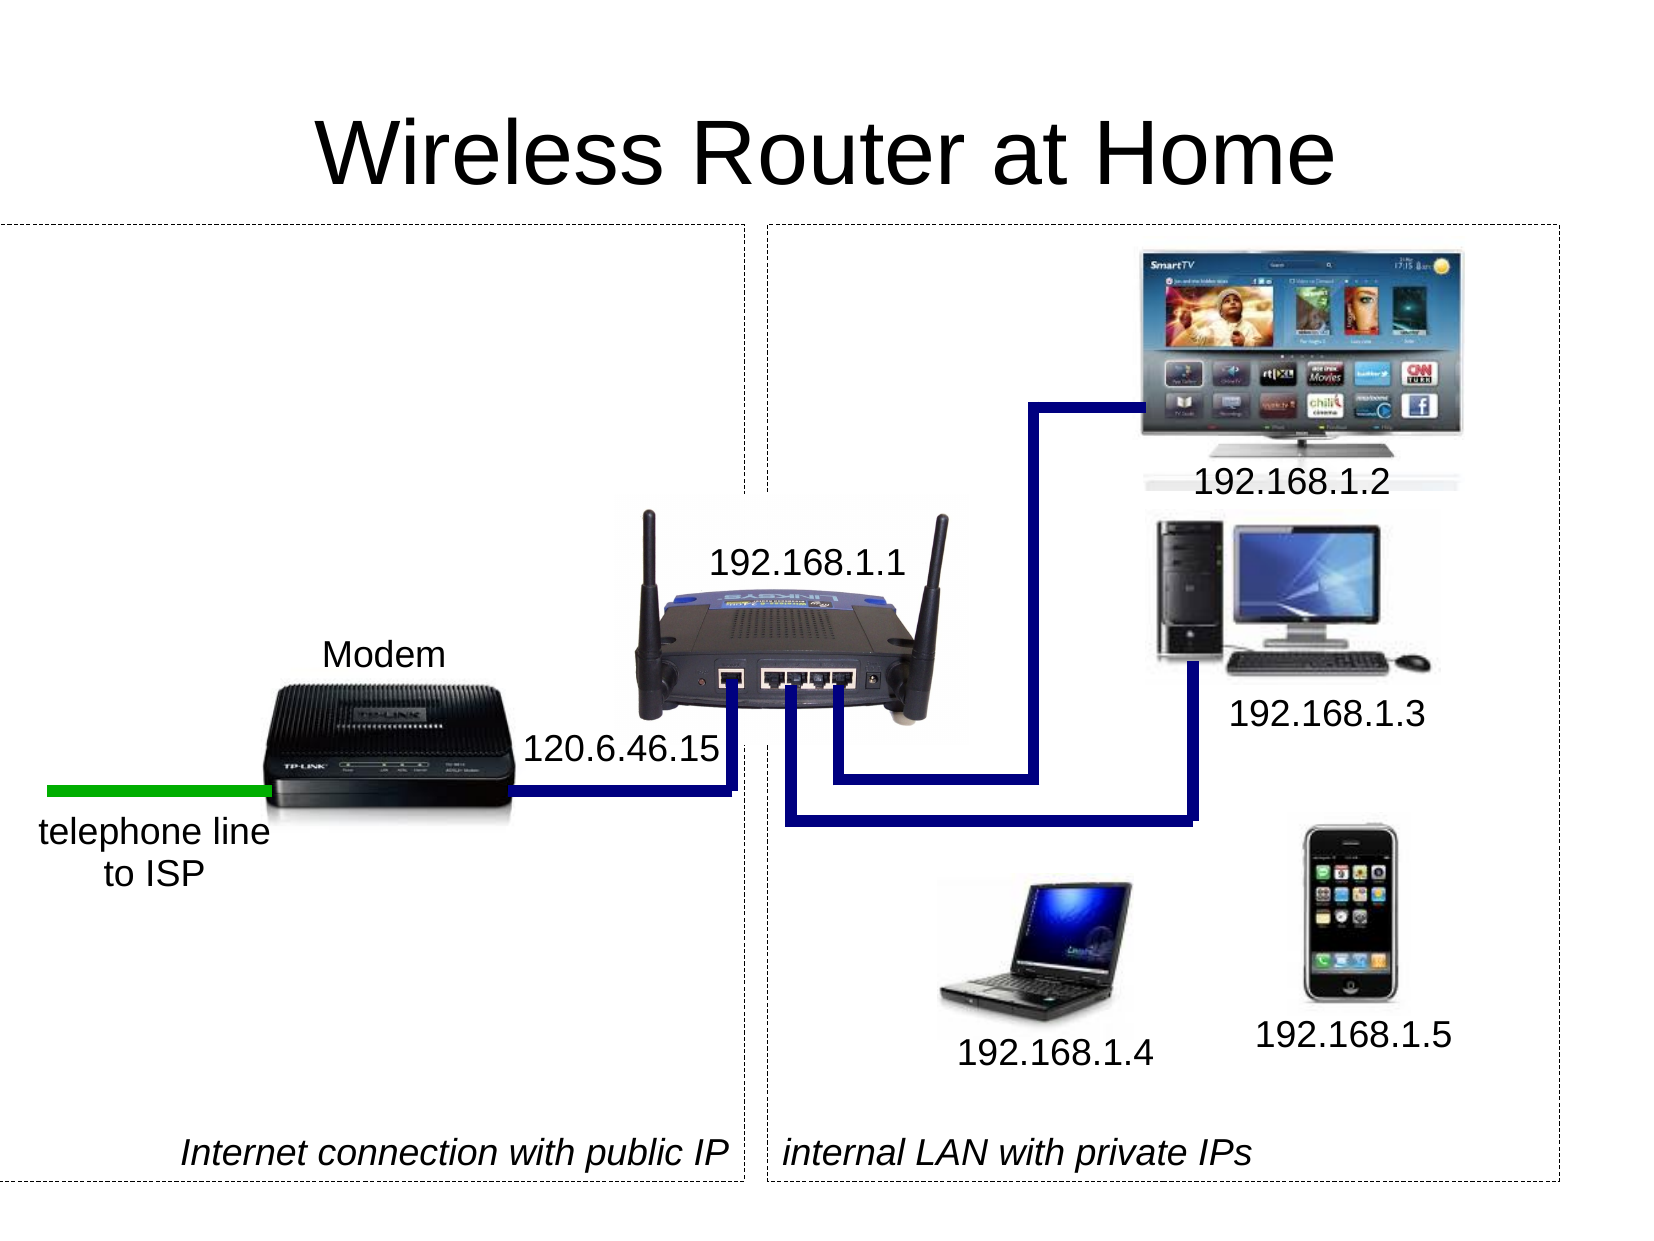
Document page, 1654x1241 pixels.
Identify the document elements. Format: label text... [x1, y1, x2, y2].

text_box 192.168.1.3 [1213, 685, 1441, 742]
text_box 192.168.1.1 [694, 533, 922, 591]
picture [937, 873, 1134, 1040]
text_box 192.168.1.5 [1240, 1006, 1468, 1063]
picture [212, 649, 567, 863]
text_box internal LAN with private IPs [767, 1124, 1268, 1182]
title Wireless Router at Home [82, 49, 1571, 257]
picture [1287, 812, 1411, 1006]
text_box 192.168.1.4 [942, 1023, 1170, 1081]
text_box 120.6.46.15 [507, 720, 736, 778]
picture [614, 494, 969, 745]
text_box telephone line to ISP [23, 803, 286, 902]
text_box 192.168.1.2 [1178, 452, 1406, 510]
picture [1145, 509, 1441, 686]
text_box Modem [307, 625, 462, 683]
text_box Internet connection with public IP [165, 1124, 745, 1182]
picture [1122, 236, 1477, 491]
